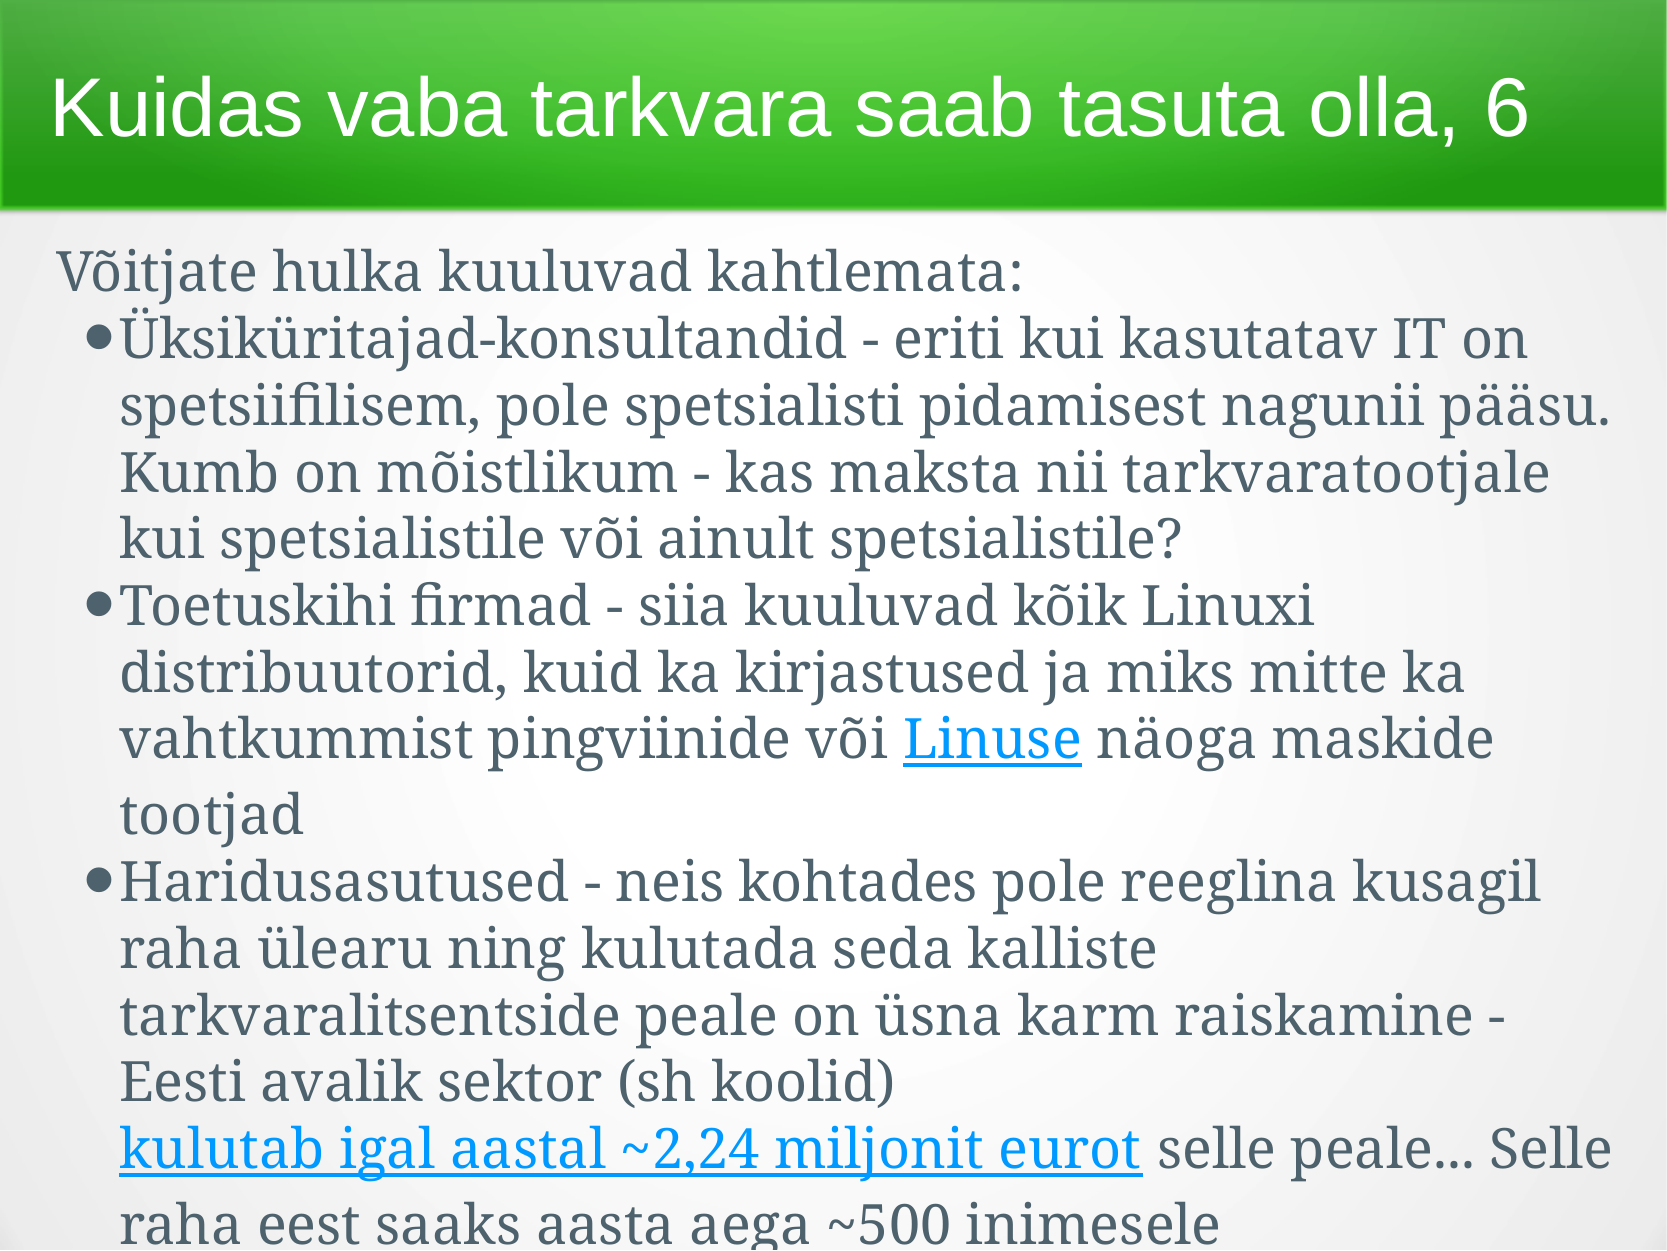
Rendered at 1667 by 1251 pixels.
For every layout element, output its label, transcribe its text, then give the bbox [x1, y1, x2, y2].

list Võitjate hulka kuuluvad kahtlemata: Üksiküritajad-konsultandid - eriti kui kasutatav IT on spetsiifilisem, pole spetsialisti pidamisest nagunii pääsu. Kumb on mõistlikum - kas maksta nii tarkvaratootjale kui spetsialistile või ainult spetsialistile? Toetuskihi firmad - siia kuuluvad kõik Linuxi distribuutorid, kuid ka kirjastused ja miks mitte ka vahtkummist pingviinide või Linuse näoga maskide tootjad Haridusasutused - neis kohtades pole reeglina kusagil raha ülearu ning kulutada seda kalliste tarkvaralitsentside peale on üsna karm raiskamine - Eesti avalik sektor (sh koolid) kulutab igal aastal ~2,24 miljonit eurot selle peale... Selle raha eest saaks aasta aega ~500 inimesele miinimumpalka maksta (2011.a põhjal) [50, 229, 1629, 1208]
title Kuidas vaba tarkvara saab tasuta olla, 6 [49, 60, 1633, 155]
picture [0, 0, 1667, 1250]
picture [756, 1244, 773, 1250]
picture [759, 1216, 769, 1231]
